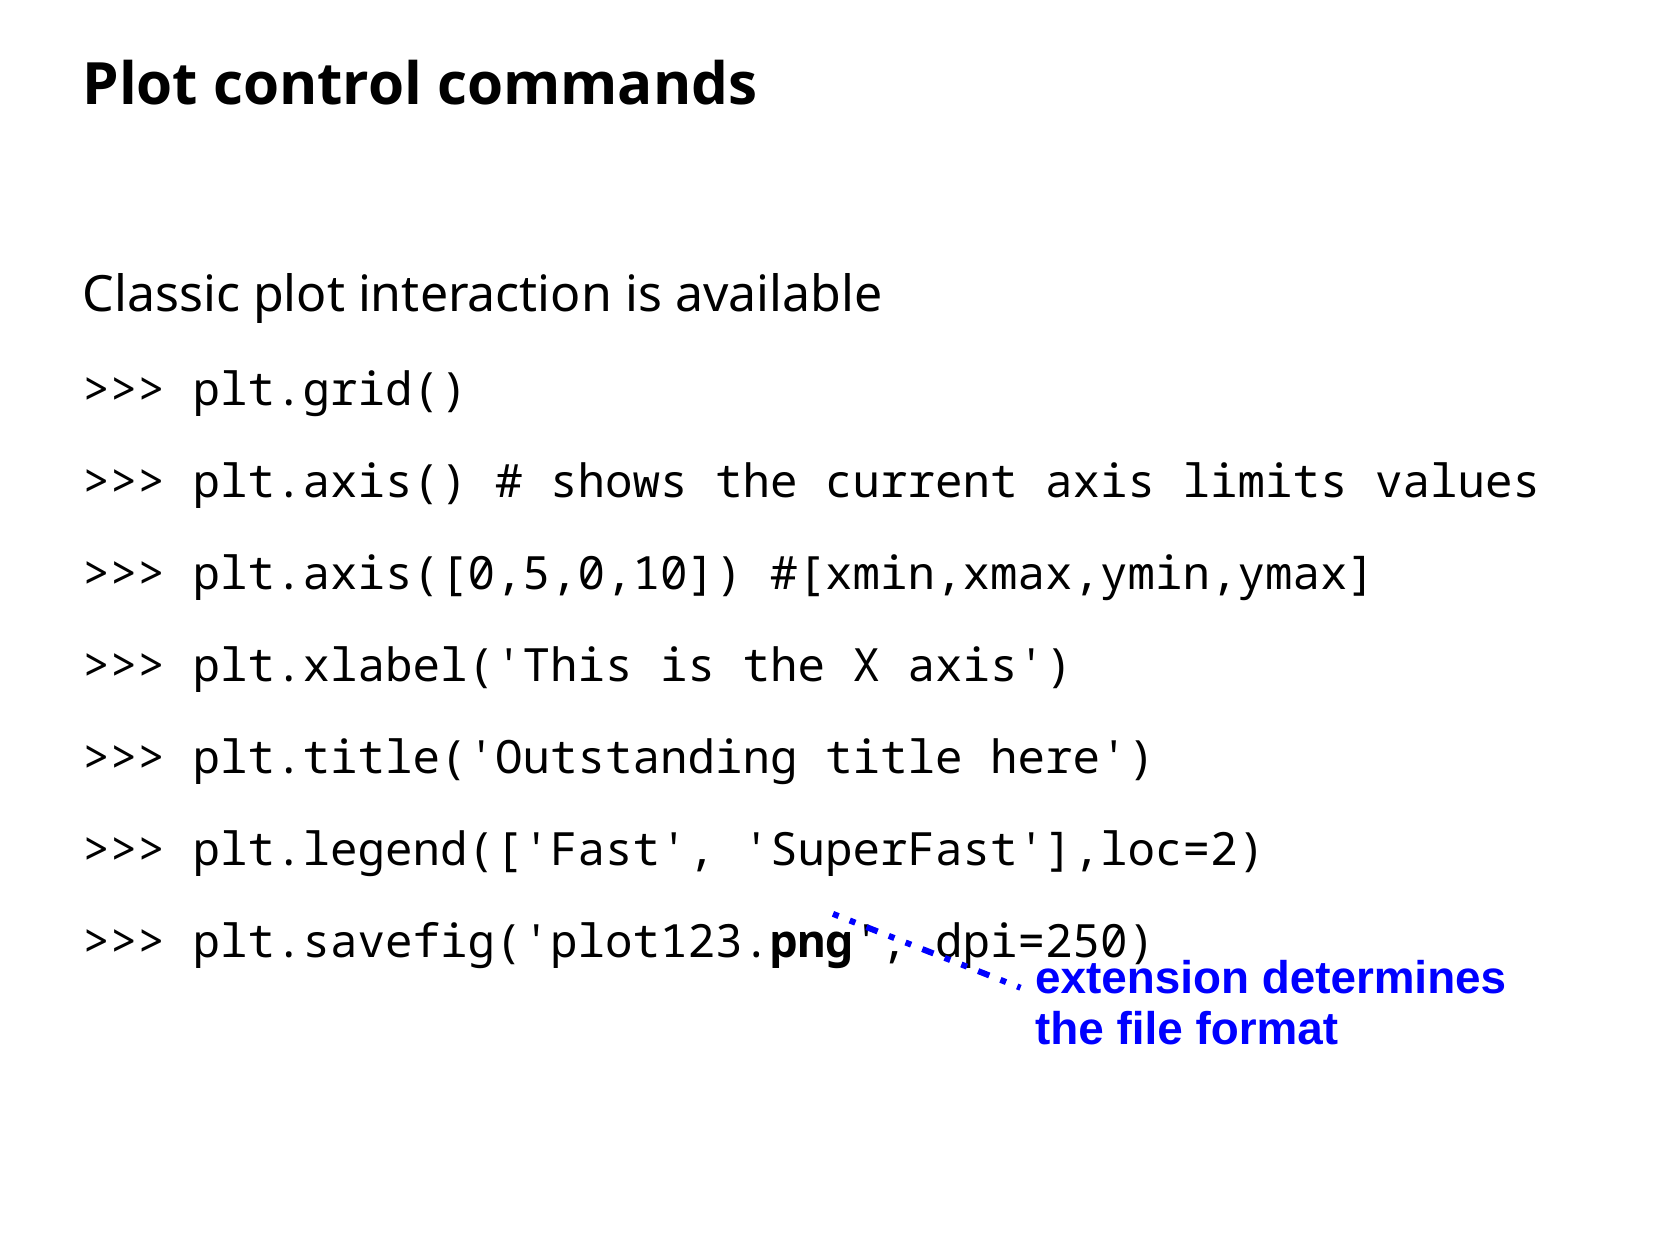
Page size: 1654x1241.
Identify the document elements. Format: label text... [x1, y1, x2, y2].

list Classic plot interaction is available >>> plt.grid() >>> plt.axis() # shows the current axis limits values >>> plt.axis([0,5,0,10]) #[xmin,xmax,ymin,ymax] >>> plt.xlabel('This is the X axis') >>> plt.title('Outstanding title here') >>> plt.legend(['Fast', 'SuperFast'],loc=2) >>> plt.savefig('plot123.png', dpi=250) [82, 258, 1571, 1204]
text_box extension determines the file format [1020, 944, 1546, 1062]
title Plot control commands [82, 0, 1571, 179]
